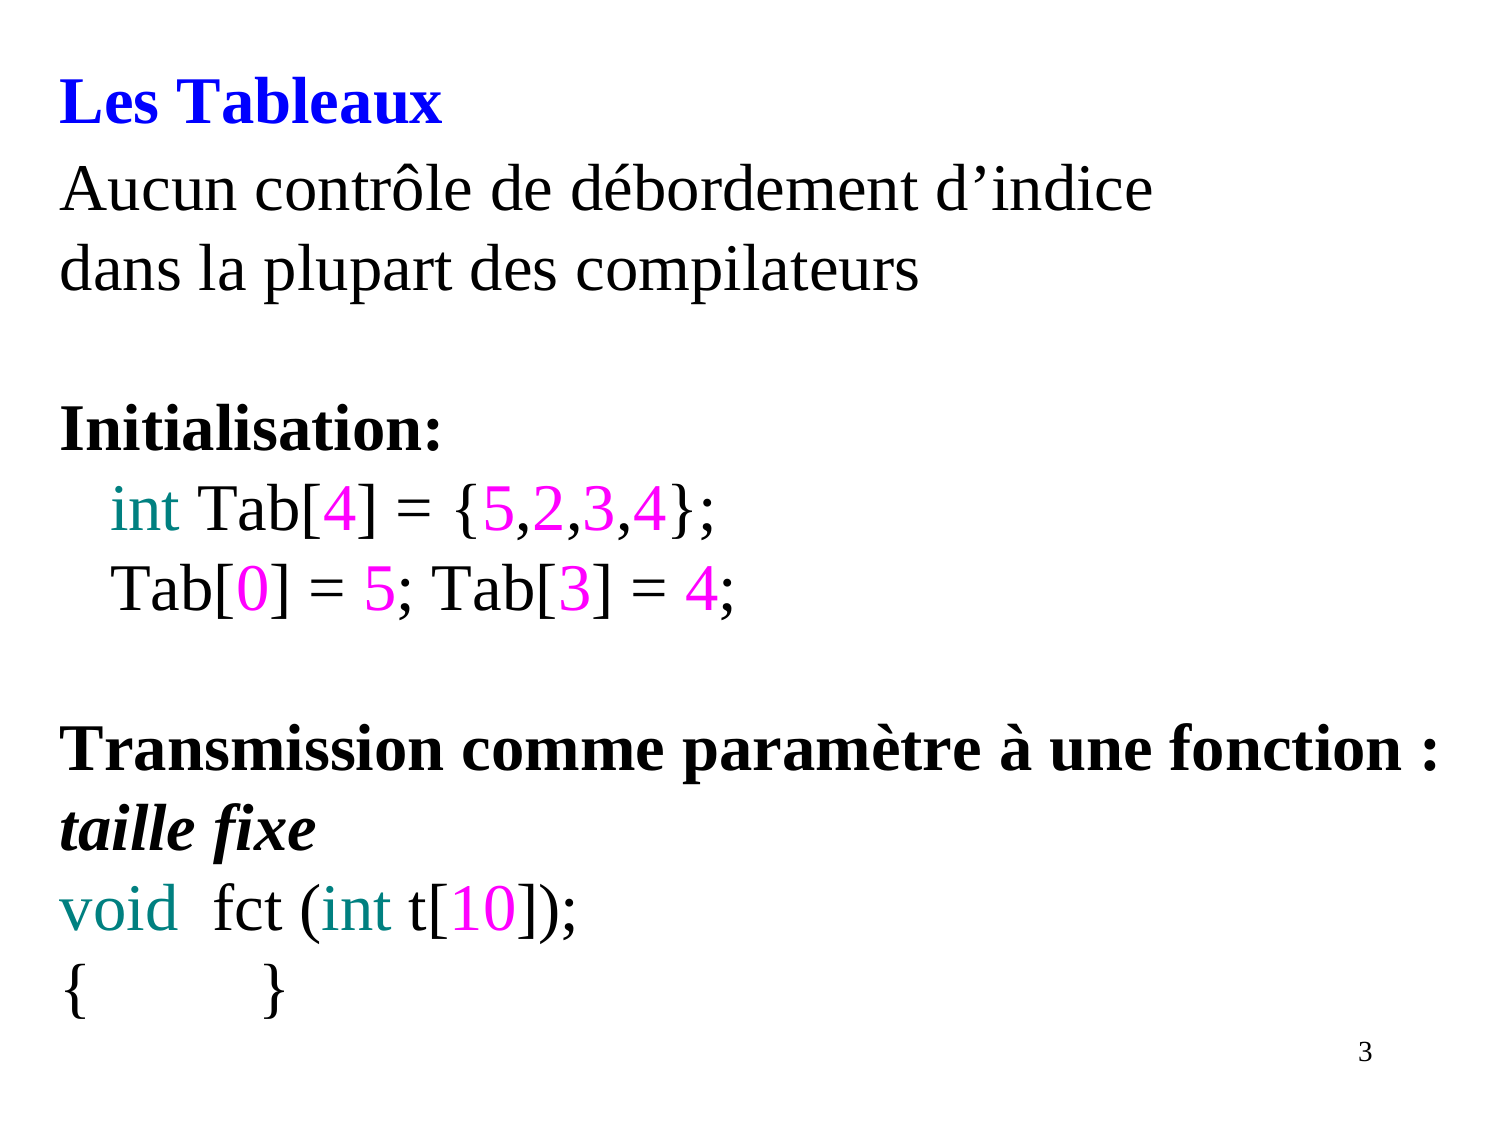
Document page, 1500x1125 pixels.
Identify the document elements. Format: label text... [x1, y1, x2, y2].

text_box Les Tableaux [45, 49, 459, 145]
text_box Aucun contrôle de débordement d’indice dans la plupart des compilateurs Initialisation: int Tab[4] = {5,2,3,4}; Tab[0] = 5; Tab[3] = 4; Transmission comme paramètre à une fonction : taille fixe void fct (int t[10]); { } [44, 136, 1463, 1032]
